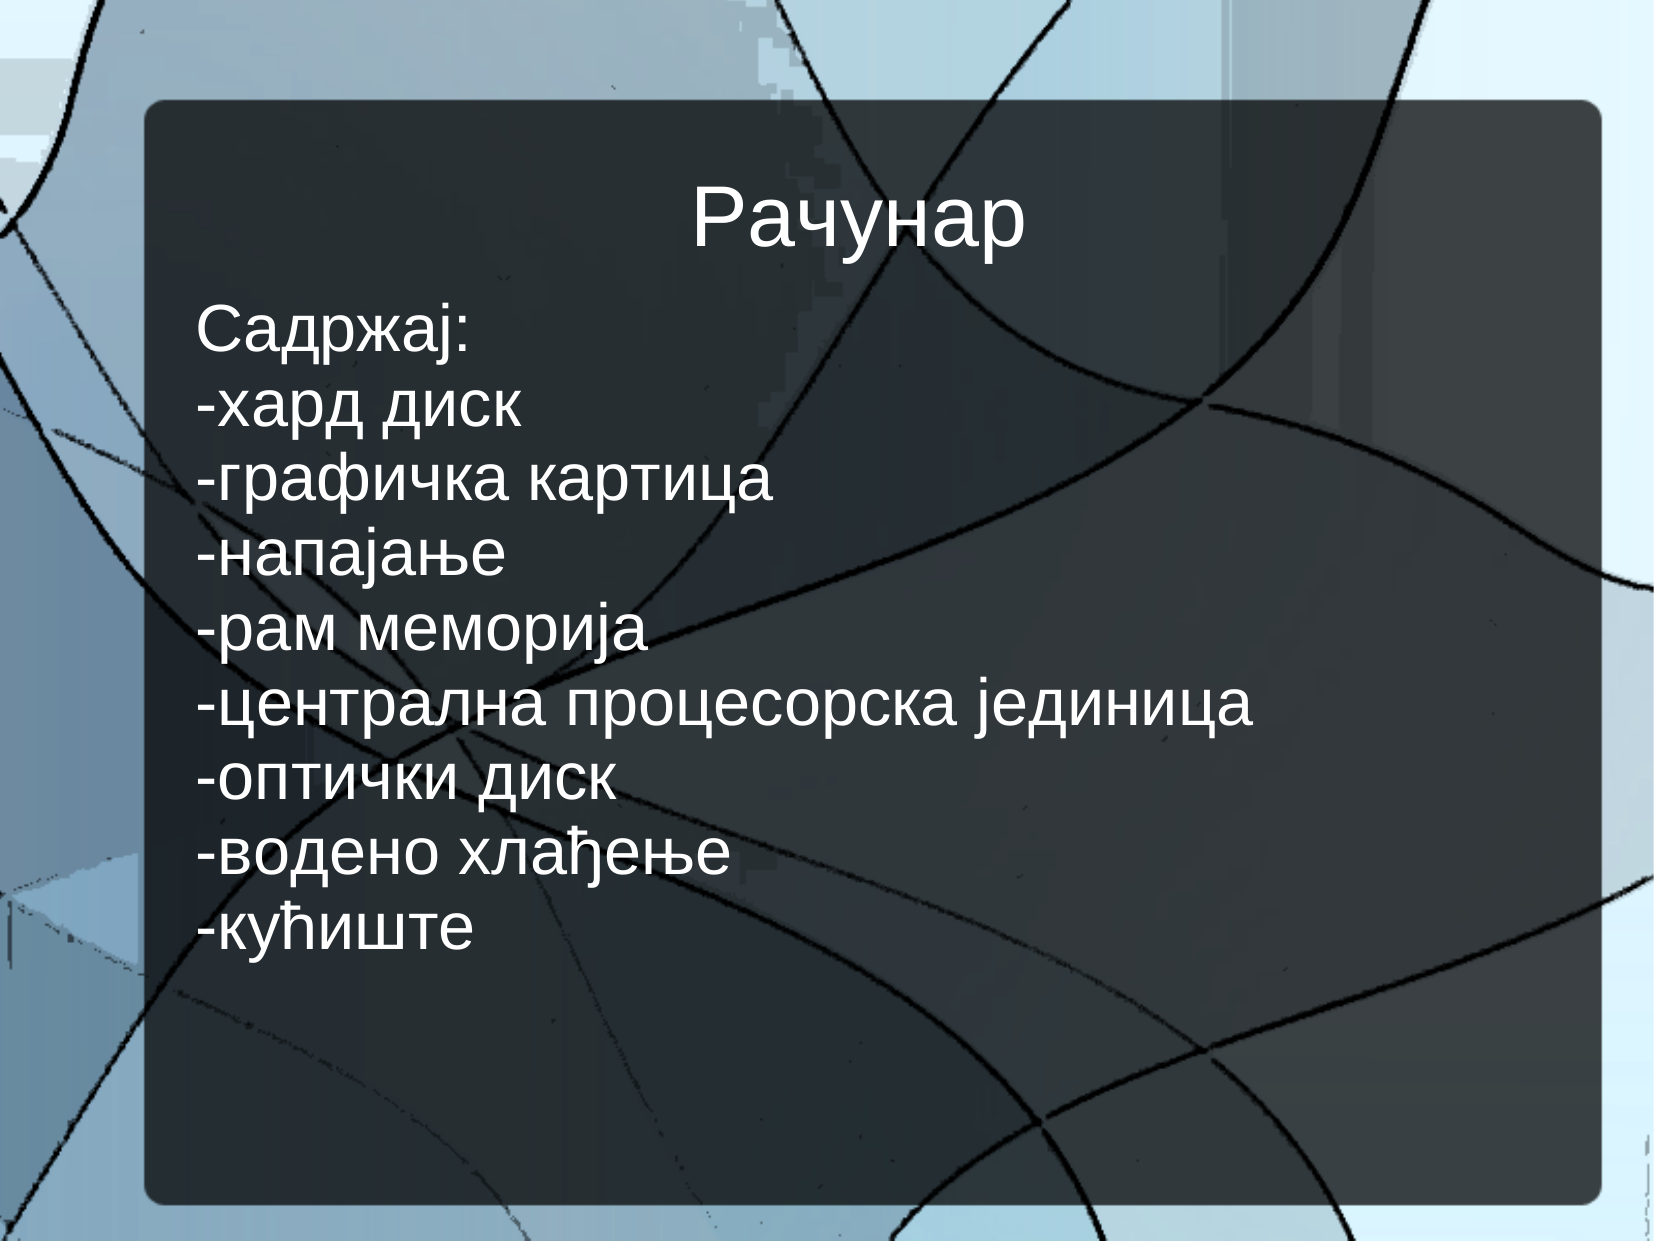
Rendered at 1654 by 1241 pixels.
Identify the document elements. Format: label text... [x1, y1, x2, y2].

title Рачунар [159, 108, 1583, 325]
picture [0, 0, 1654, 1241]
subtitle Садржај: -хард диск -графичка картица -напајање -рам меморија -централна процесорска јединица -оптички диск -водено хлађење -кућиште [195, 290, 1561, 976]
